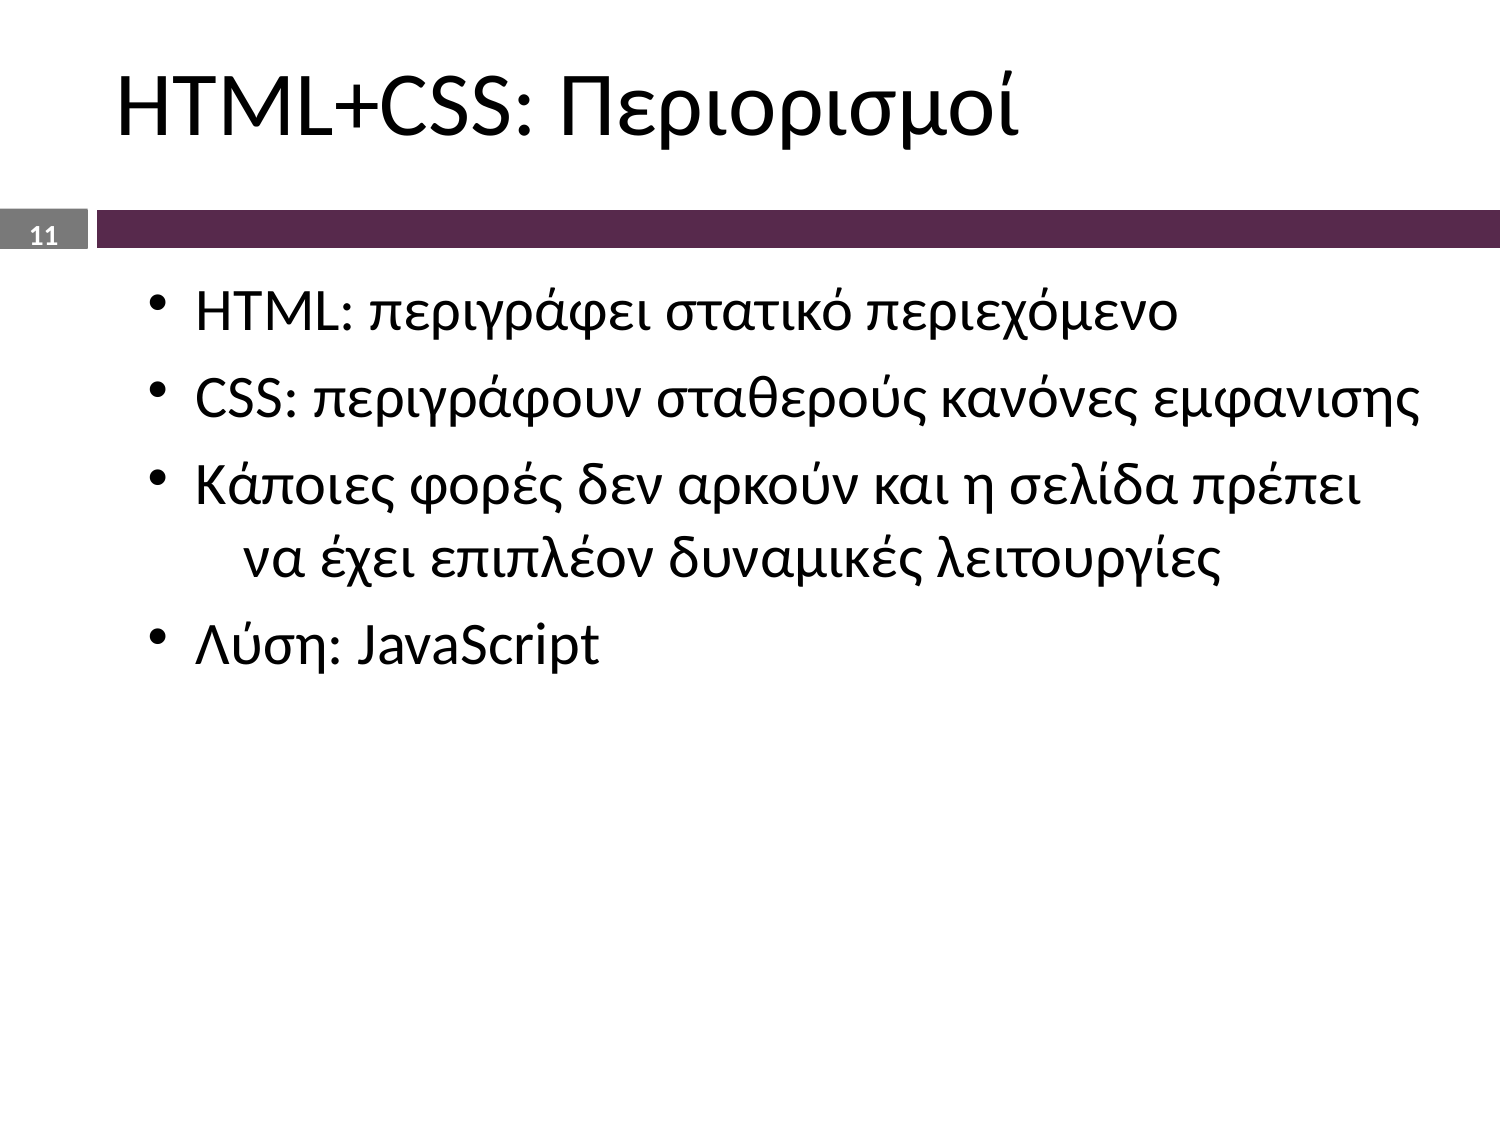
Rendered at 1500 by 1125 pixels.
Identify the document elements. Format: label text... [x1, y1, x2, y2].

text_box [0, 208, 88, 249]
title HTML+CSS: Περιορισμοί [100, 19, 1438, 182]
list HTML: περιγράφει στατικό περιεχόμενο CSS: περιγράφουν σταθερούς κανόνες εμφανισης Κάποιες φορές δεν αρκούν και η σελίδα πρέπει να έχει επιπλέον δυναμικές λειτουργίες Λύση: JavaScript [100, 262, 1438, 1000]
